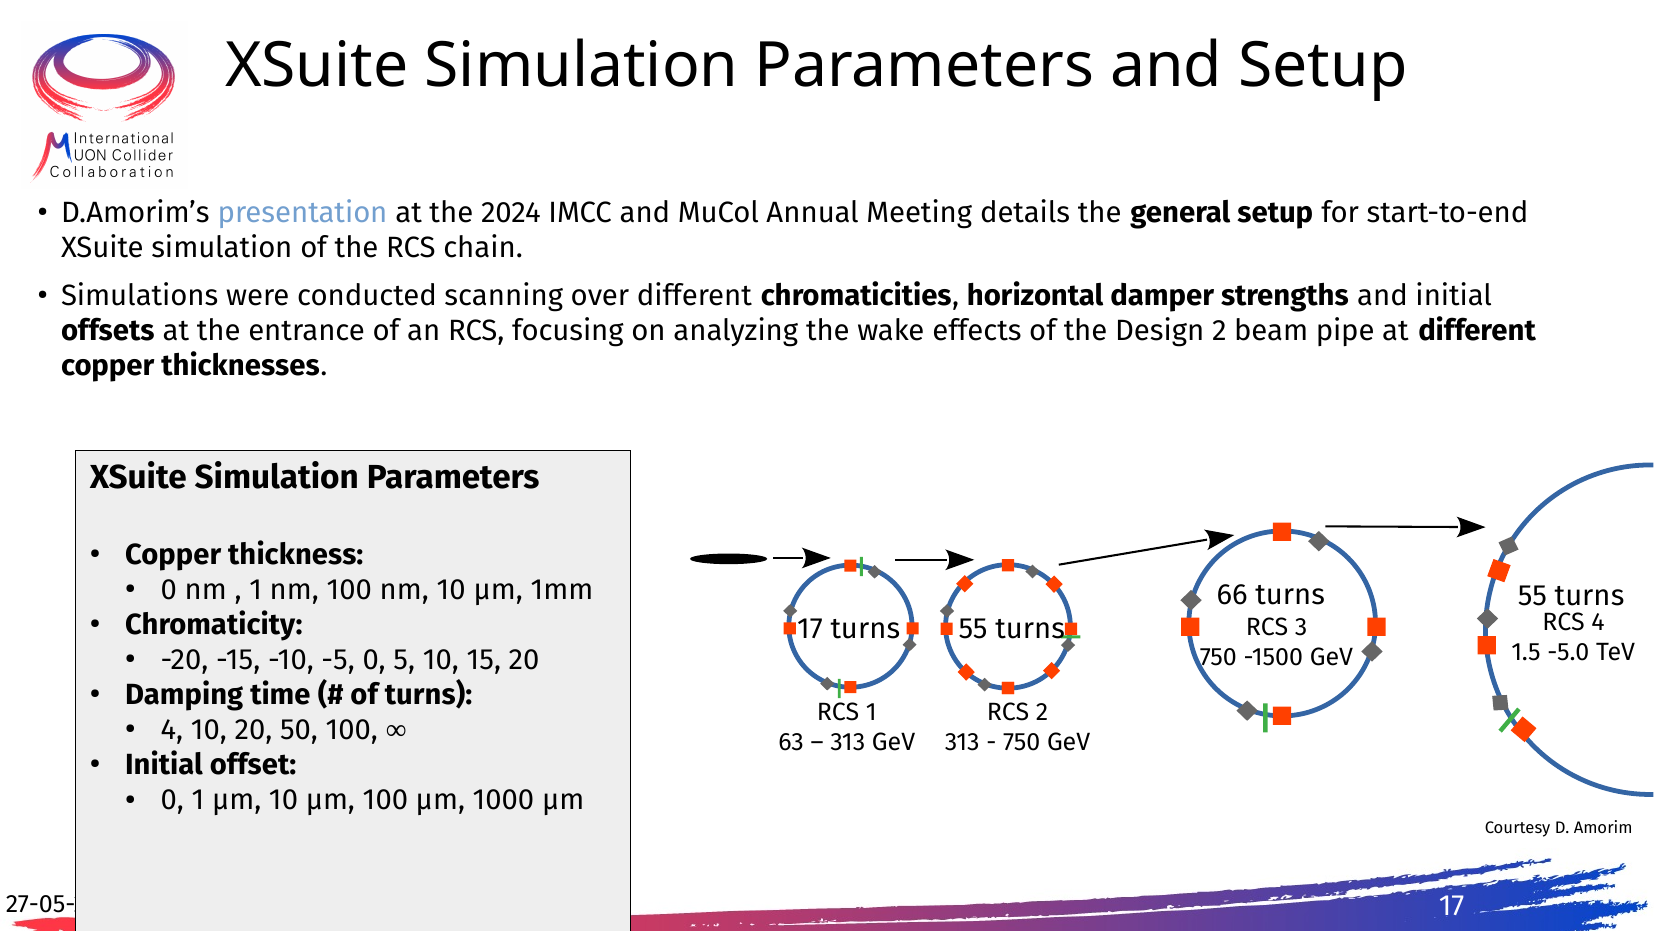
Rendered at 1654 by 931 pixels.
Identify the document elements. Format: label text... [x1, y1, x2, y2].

text_box [1181, 617, 1185, 636]
text_box [1487, 559, 1511, 583]
text_box [1263, 703, 1268, 733]
text_box [1498, 707, 1521, 733]
list D.Amorim’s presentation at the 2024 IMCC and MuCol Annual Meeting details the general setup for start-to-end XSuite simulation of the RCS chain. Simulations were conducted scanning over different chromaticities, horizontal damper strengths and initial offsets at the entrance of an RCS, focusing on analyzing the wake effects of the Design 2 beam pipe at different copper thicknesses. [29, 195, 1571, 388]
text_box Courtesy D. Amorim [1470, 810, 1654, 886]
text_box [1025, 564, 1040, 579]
picture [0, 848, 75, 931]
text_box [867, 565, 882, 579]
text_box 66 turns [1201, 570, 1354, 604]
text_box [1236, 700, 1258, 721]
text_box RCS 4 1.5 -5.0 TeV [1496, 599, 1651, 676]
text_box [1498, 536, 1519, 556]
text_box [977, 677, 992, 689]
text_box 55 turns [1503, 570, 1654, 621]
text_box RCS 3 750 -1500 GeV [1185, 604, 1368, 680]
text_box RCS 1 63 – 313 GeV [763, 689, 930, 766]
text_box [1308, 530, 1330, 552]
text_box [1476, 608, 1496, 629]
text_box [859, 556, 863, 577]
text_box [844, 559, 857, 572]
text_box [1001, 559, 1015, 572]
text_box [1477, 636, 1496, 655]
picture [631, 848, 1654, 931]
text_box [1272, 706, 1292, 725]
text_box [1001, 681, 1015, 689]
text_box 55 turns [943, 604, 1096, 654]
text_box [820, 676, 835, 689]
text_box RCS 2 313 - 750 GeV [930, 689, 1106, 766]
text_box [837, 678, 841, 689]
text_box [1180, 589, 1201, 605]
text_box [956, 575, 974, 593]
text_box [1510, 716, 1537, 743]
text_box [1492, 694, 1509, 711]
text_box [1042, 662, 1061, 680]
text_box [844, 681, 857, 689]
text_box XSuite Simulation Parameters Copper thickness: 0 nm , 1 nm, 100 nm, 10 μm, 1mm Chromaticity: -20, -15, -10, -5, 0, 5, 10, 15, 20 Damping time (# of turns): 4, 10, 20, 50, 100, ∞ Initial offset: 0, 1 μm, 10 μm, 100 μm, 1000 μm [75, 450, 631, 826]
text_box [1272, 522, 1292, 541]
picture [21, 21, 188, 189]
text_box [1368, 617, 1386, 636]
text_box 17 turns [782, 604, 934, 654]
text_box [1368, 641, 1383, 662]
text_box [689, 553, 768, 565]
text_box [957, 663, 975, 681]
text_box [1045, 575, 1063, 593]
title XSuite Simulation Parameters and Setup [225, 19, 1571, 181]
